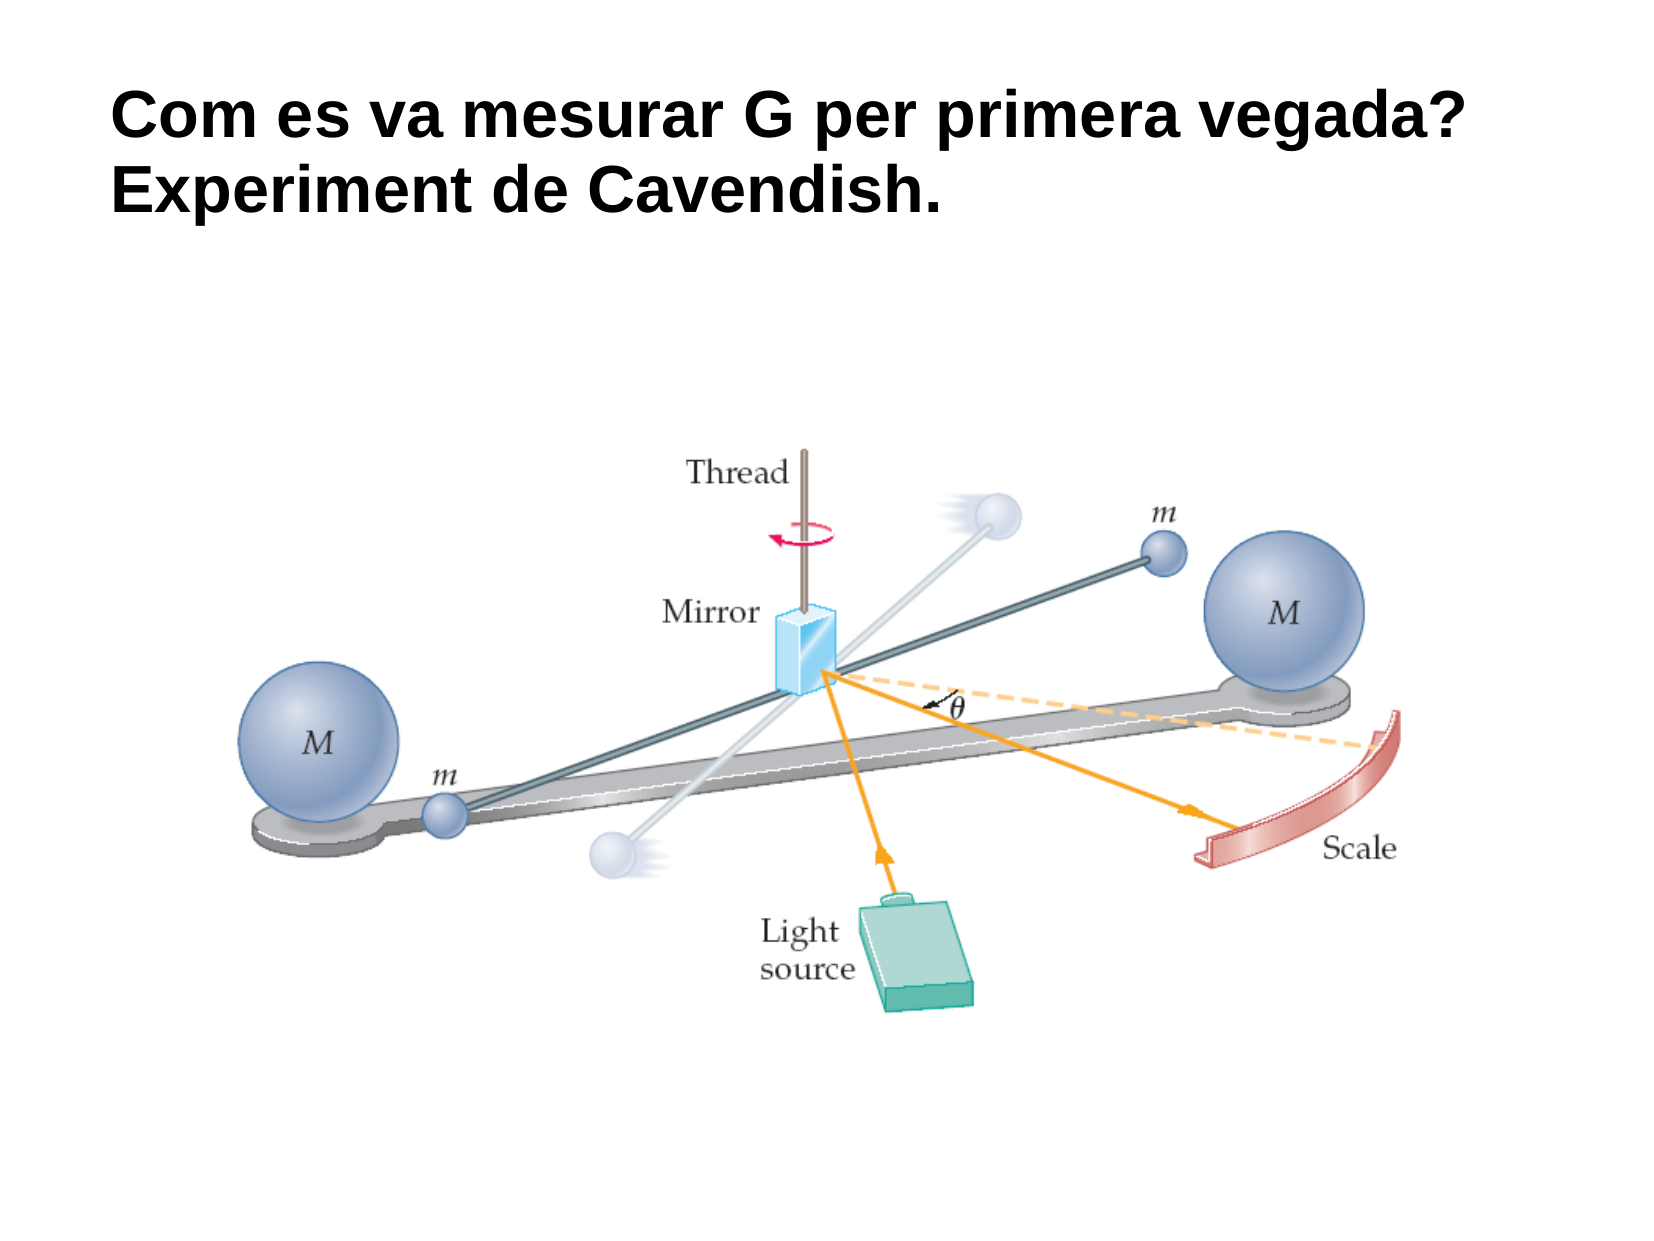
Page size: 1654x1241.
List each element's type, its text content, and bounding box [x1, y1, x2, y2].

text_box Com es va mesurar G per primera vegada? Experiment de Cavendish. [95, 69, 1630, 234]
picture [219, 421, 1437, 1061]
